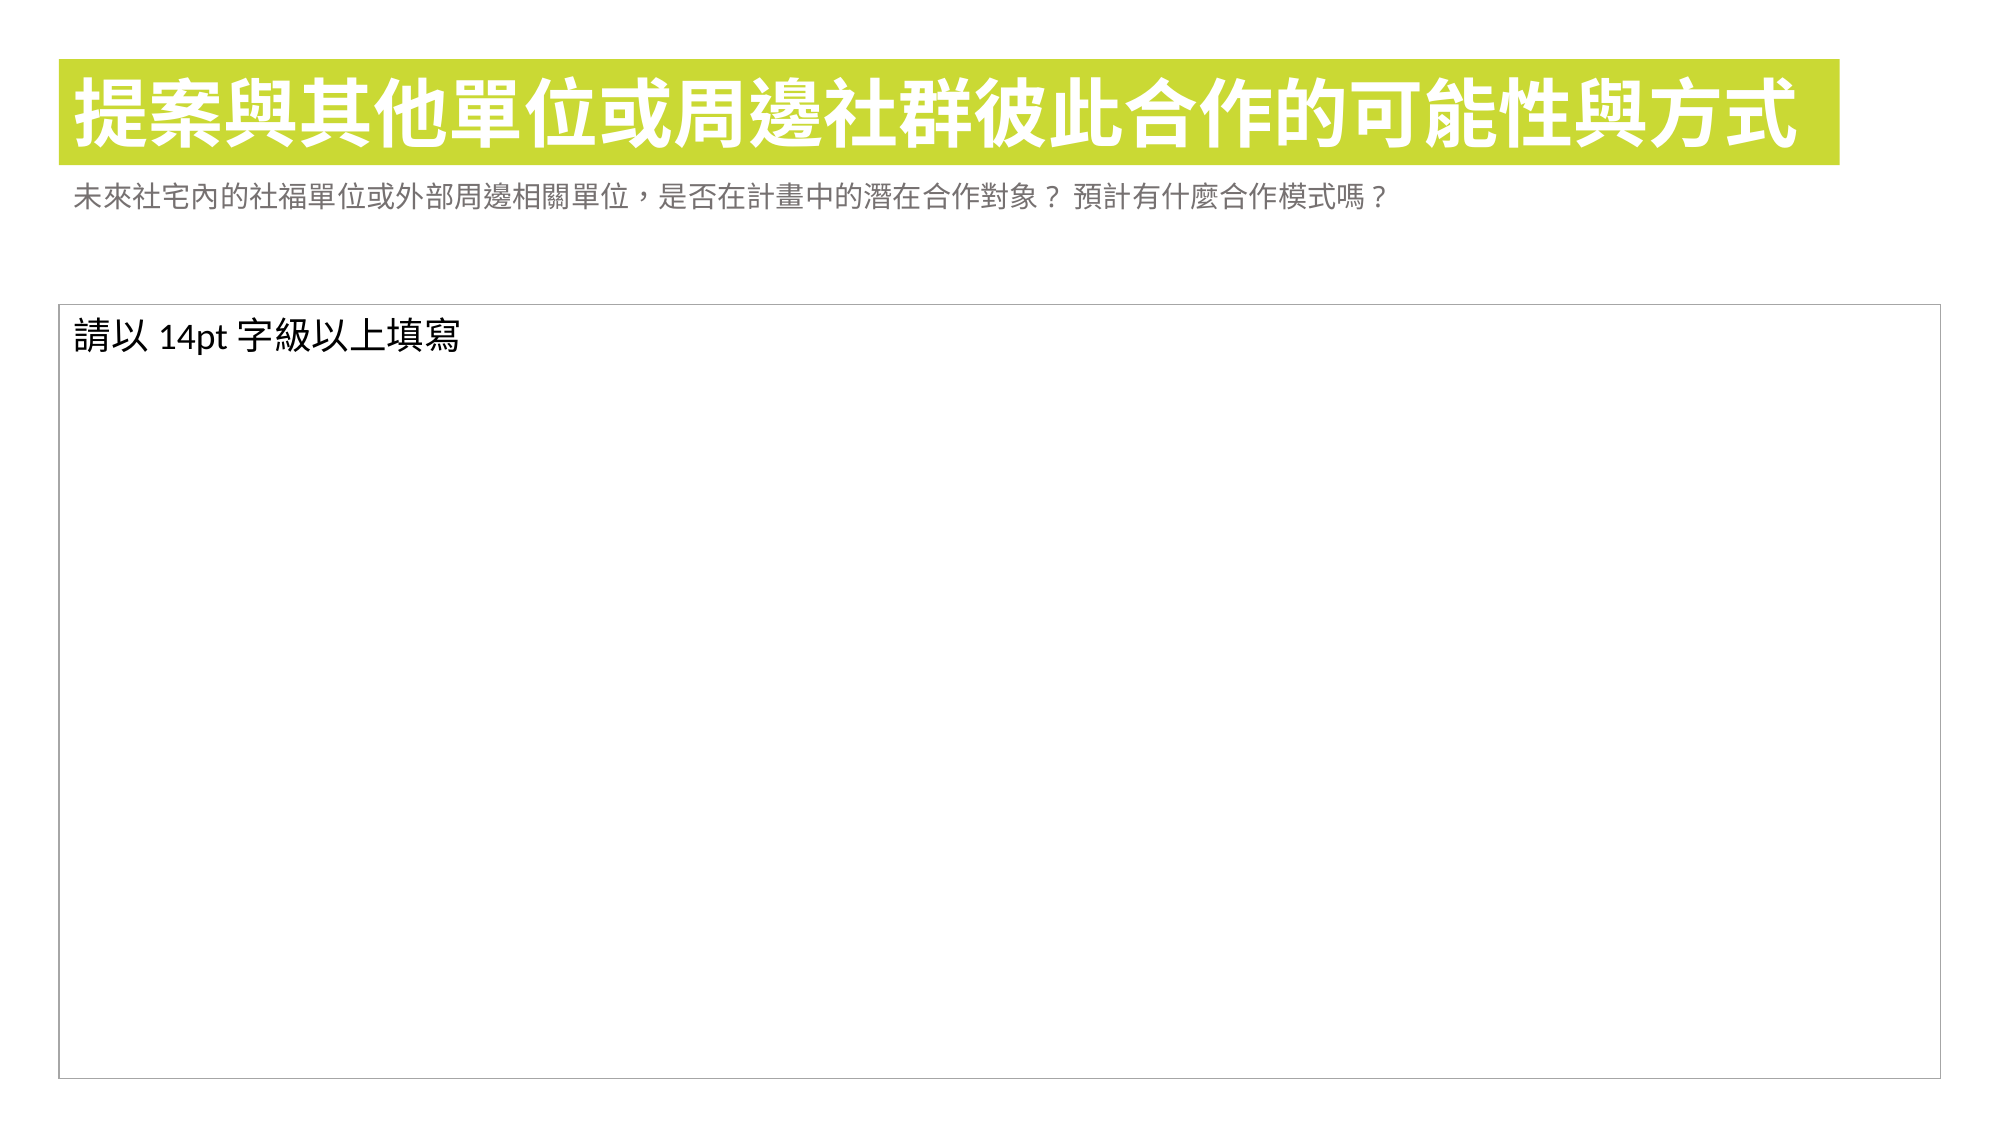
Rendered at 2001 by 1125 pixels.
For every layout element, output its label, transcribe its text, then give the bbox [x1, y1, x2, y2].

text_box 未來社宅內的社福單位或外部周邊相關單位，是否在計畫中的潛在合作對象? 預計有什麼合作模式嗎? [58, 171, 1949, 222]
text_box 請以14pt字級以上填寫 [58, 304, 1941, 1079]
text_box 提案與其他單位或周邊社群彼此合作的可能性與方式 [58, 59, 1840, 166]
